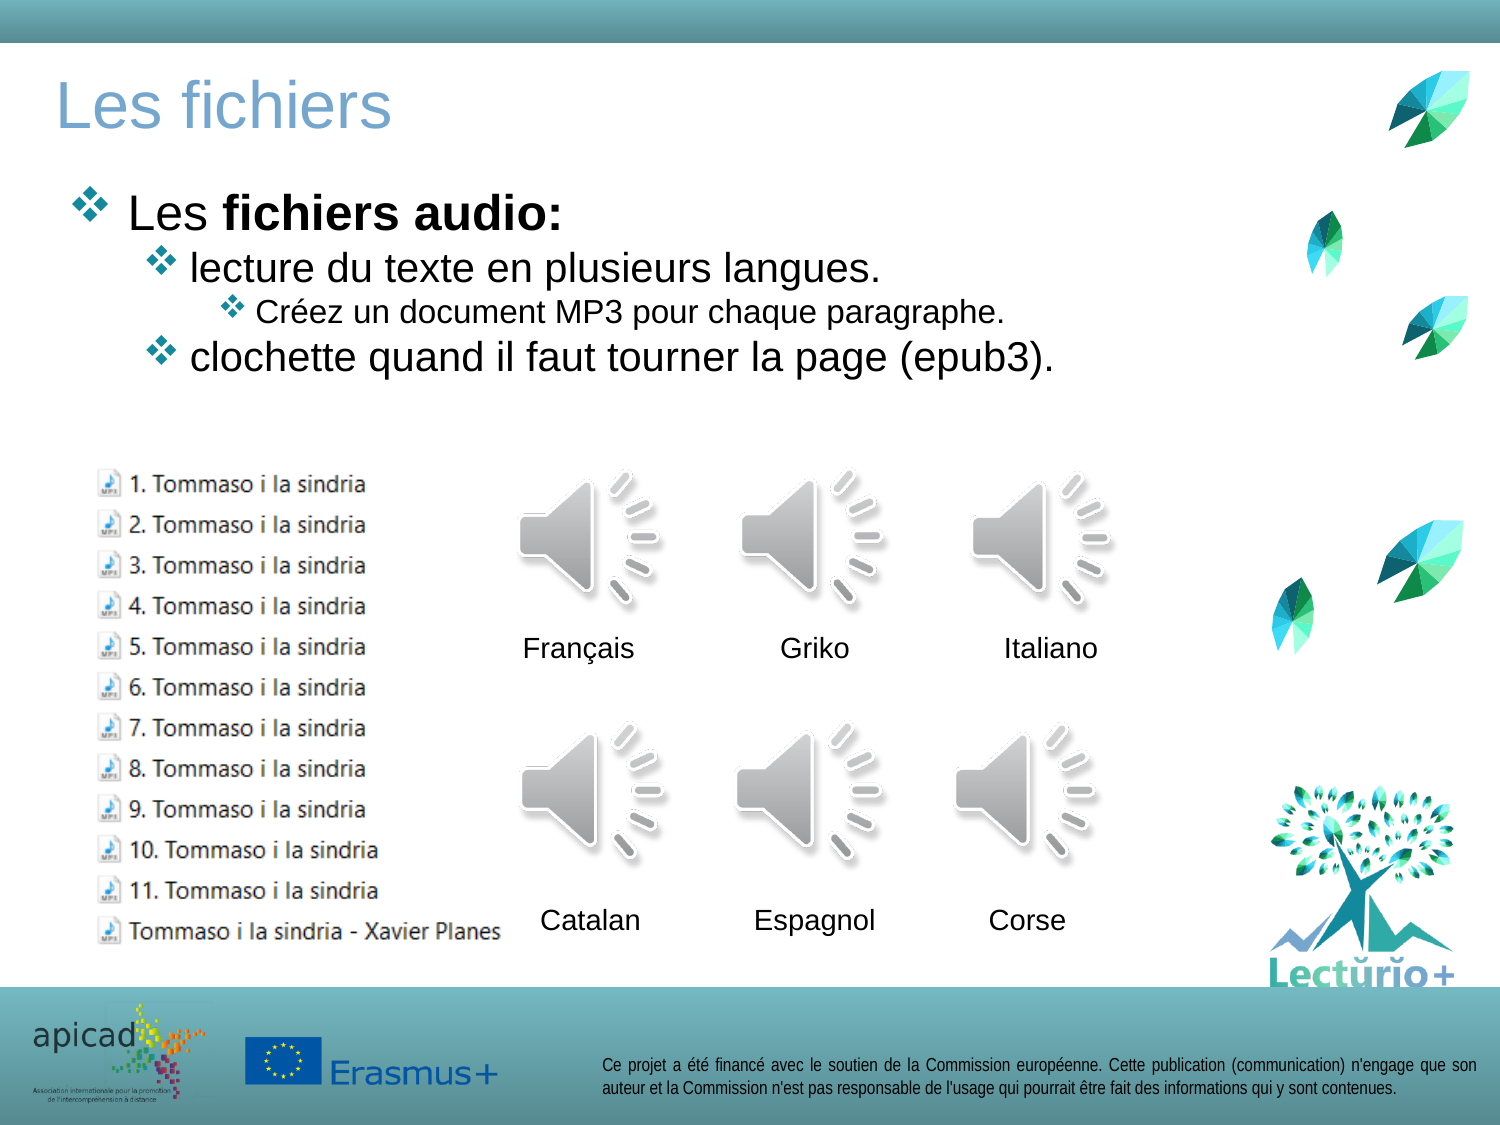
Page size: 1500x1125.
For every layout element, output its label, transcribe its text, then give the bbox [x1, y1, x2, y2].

text_box Corse [927, 893, 1128, 944]
picture [733, 716, 891, 873]
chart [1400, 290, 1471, 363]
picture [969, 467, 1119, 617]
text_box Français [478, 621, 680, 672]
picture [64, 438, 673, 982]
picture [952, 718, 1104, 871]
text_box Les fichiers audio: lecture du texte en plusieurs langues. Créez un document MP3 pour chaque paragraphe. clochette quand il faut tourner la page (epub3). [53, 172, 1400, 389]
picture [230, 1023, 512, 1098]
text_box Les fichiers [41, 54, 1353, 151]
text_box Catalan [490, 893, 691, 944]
chart [1376, 515, 1465, 604]
chart [1387, 66, 1471, 149]
text_box [0, 987, 1500, 1125]
text_box Espagnol [714, 893, 916, 944]
picture [1269, 784, 1454, 987]
picture [29, 999, 213, 1108]
text_box [0, 0, 1500, 43]
text_box Ce projet a été financé avec le soutien de la Commission européenne. Cette publication (communication) n'engage que son auteur et la Commission n'est pas responsable de l'usage qui pourrait être fait des informations qui y sont contenues. [596, 1046, 1483, 1105]
text_box Italiano [950, 621, 1152, 672]
text_box Griko [714, 621, 916, 672]
chart [1269, 574, 1316, 657]
picture [738, 463, 892, 617]
